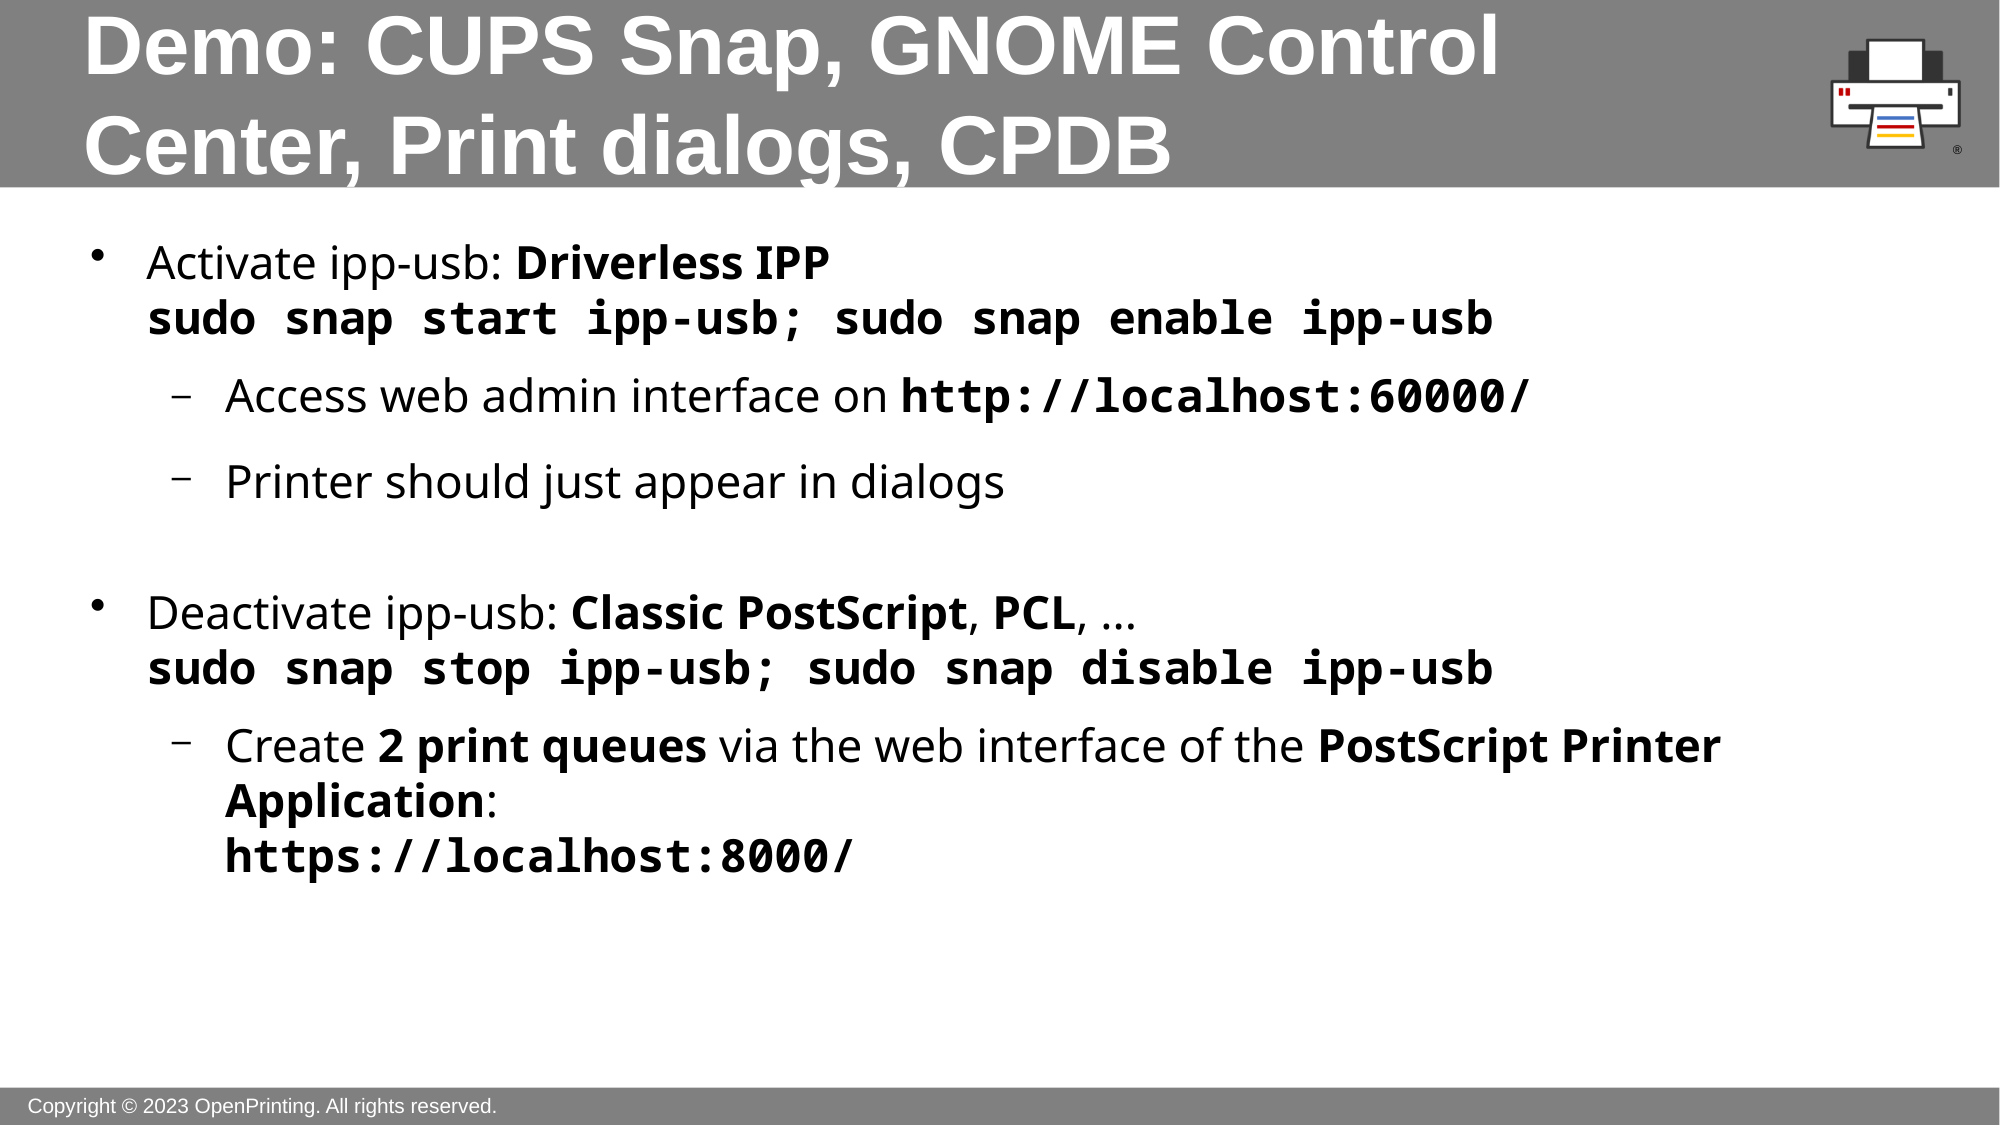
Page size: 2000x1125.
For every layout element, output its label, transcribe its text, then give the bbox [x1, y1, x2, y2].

list Activate ipp-usb: Driverless IPP sudo snap start ipp-usb; sudo snap enable ipp-usb Access web admin interface on http://localhost:60000/ Printer should just appear in dialogs Deactivate ipp-usb: Classic PostScript, PCL, ... sudo snap stop ipp-usb; sudo snap disable ipp-usb Create 2 print queues via the web interface of the PostScript Printer Application: https://localhost:8000/ [75, 224, 1936, 1067]
title Demo: CUPS Snap, GNOME Control Center, Print dialogs, CPDB [75, 7, 1786, 175]
picture [1825, 33, 1966, 154]
